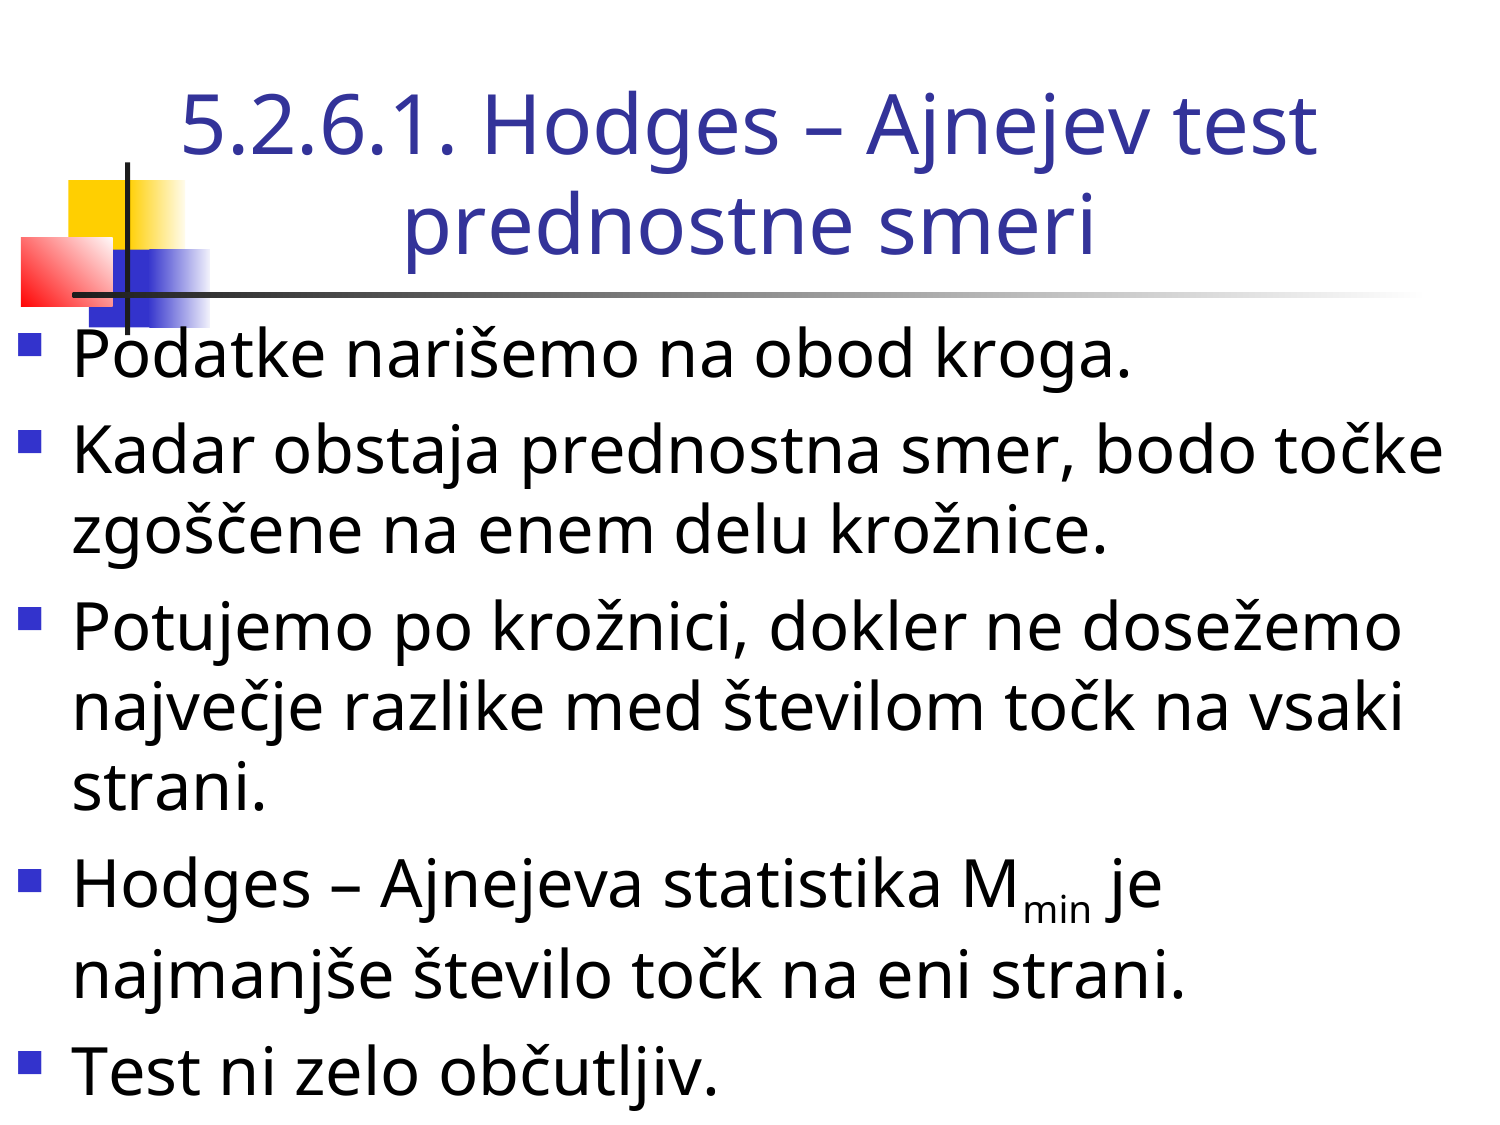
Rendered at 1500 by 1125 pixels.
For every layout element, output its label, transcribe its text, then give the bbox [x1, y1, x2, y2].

title 5.2.6.1. Hodges – Ajnejev test prednostne smeri [0, 54, 1500, 279]
list Podatke narišemo na obod kroga. Kadar obstaja prednostna smer, bodo točke zgoščene na enem delu krožnice. Potujemo po krožnici, dokler ne dosežemo največje razlike med številom točk na vsaki strani. Hodges – Ajnejeva statistika Mmin je najmanjše število točk na eni strani. Test ni zelo občutljiv. [0, 302, 1500, 1125]
